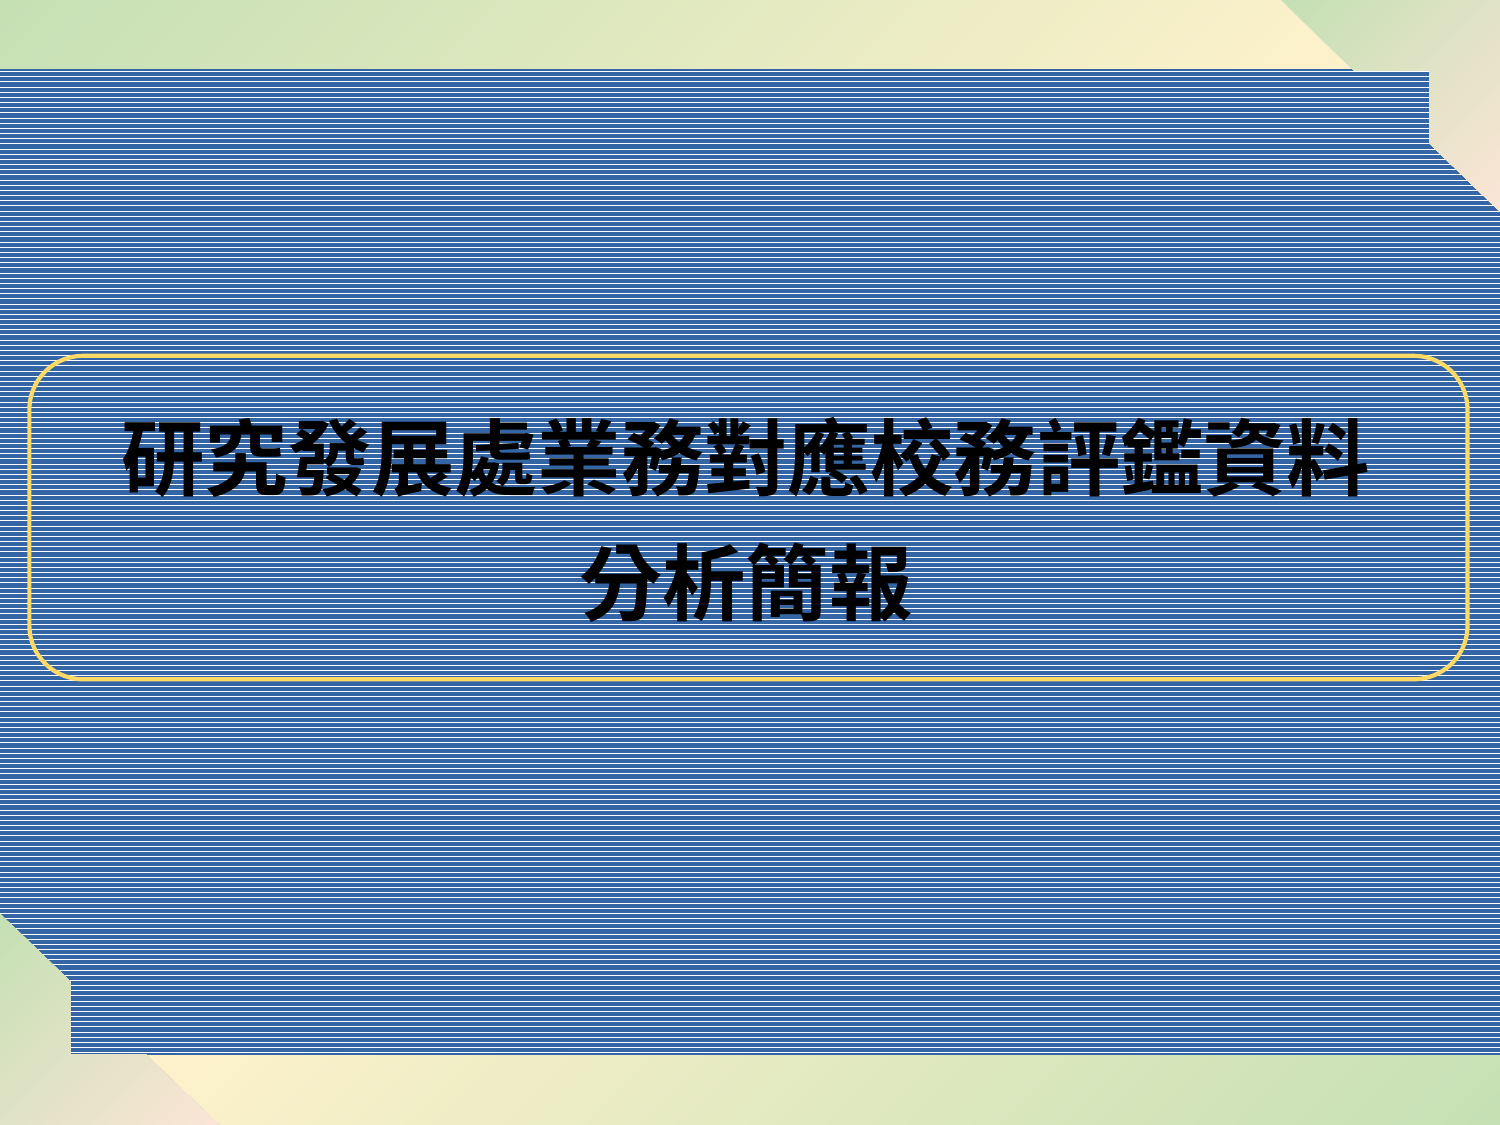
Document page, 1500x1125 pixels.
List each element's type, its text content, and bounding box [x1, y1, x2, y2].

text_box [0, 0, 1500, 212]
text_box [0, 913, 1500, 1125]
text_box 研究發展處業務對應校務評鑑資料 分析簡報 [47, 398, 1446, 639]
